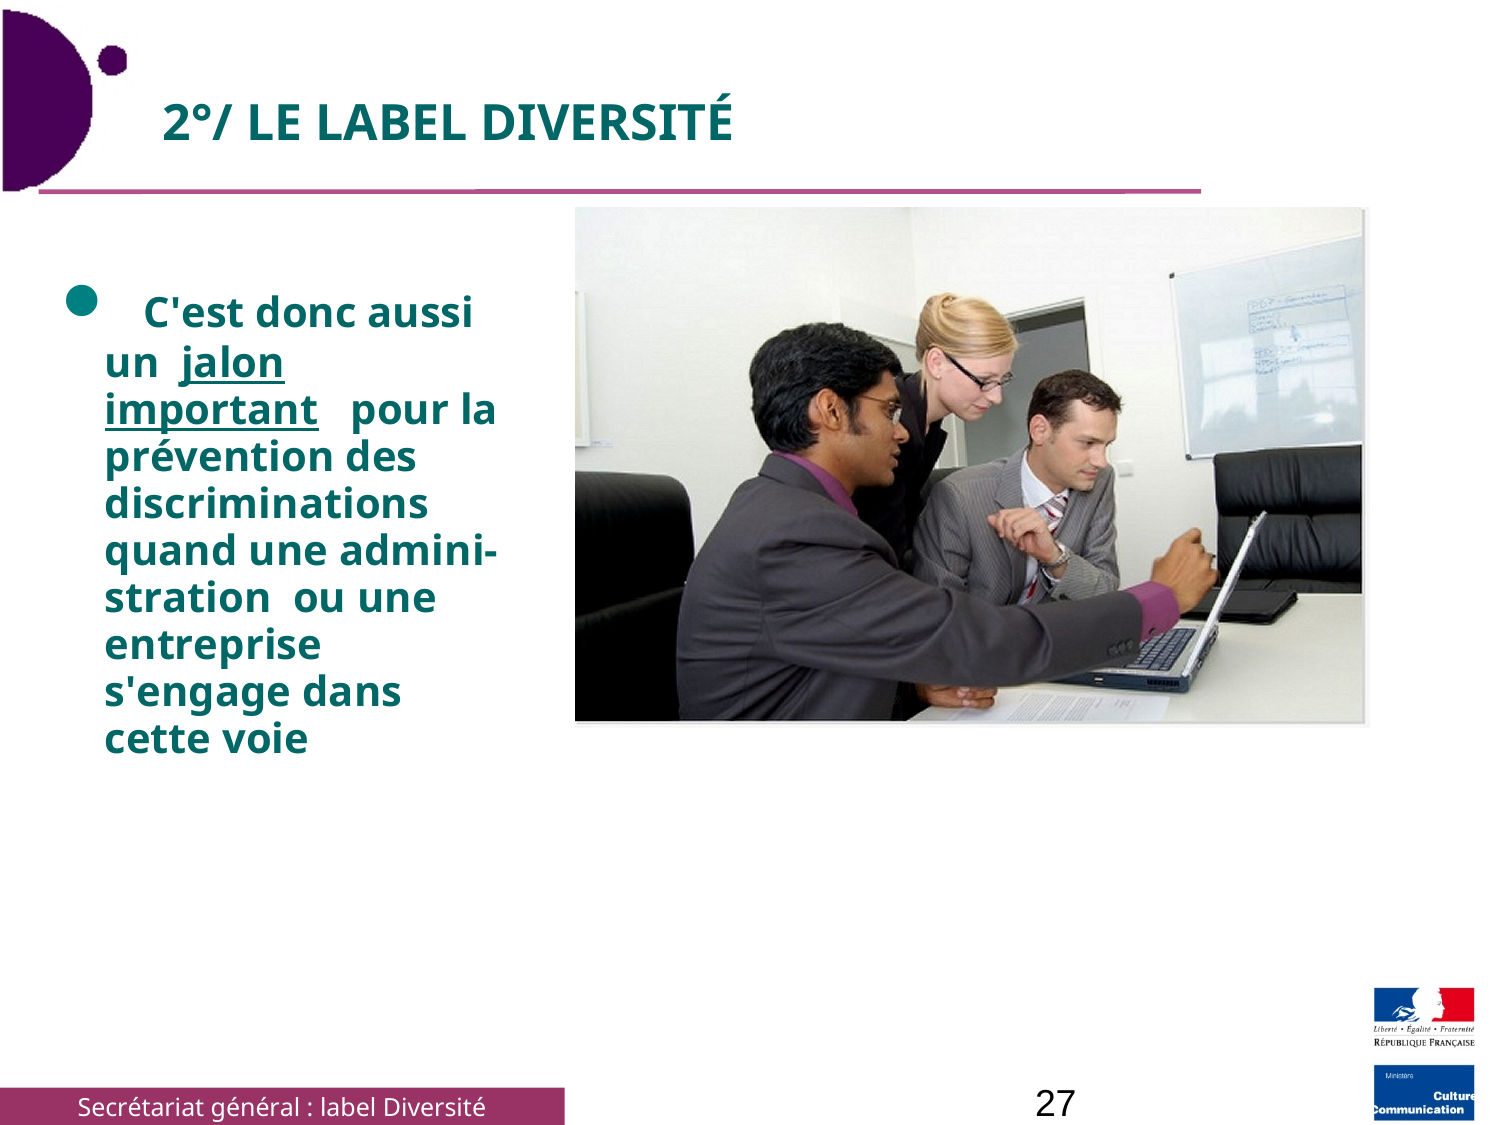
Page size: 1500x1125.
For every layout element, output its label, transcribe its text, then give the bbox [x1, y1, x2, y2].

text_box C'est donc aussi un jalon important pour la prévention des discriminations quand une admini-stration ou une entreprise s'engage dans cette voie [46, 268, 516, 762]
picture [575, 206, 1370, 728]
picture [0, 0, 149, 204]
text_box <numéro> [1020, 1071, 1370, 1125]
picture [1370, 979, 1477, 1125]
text_box 2°/ LE LABEL DIVERSITÉ [147, 81, 1418, 160]
